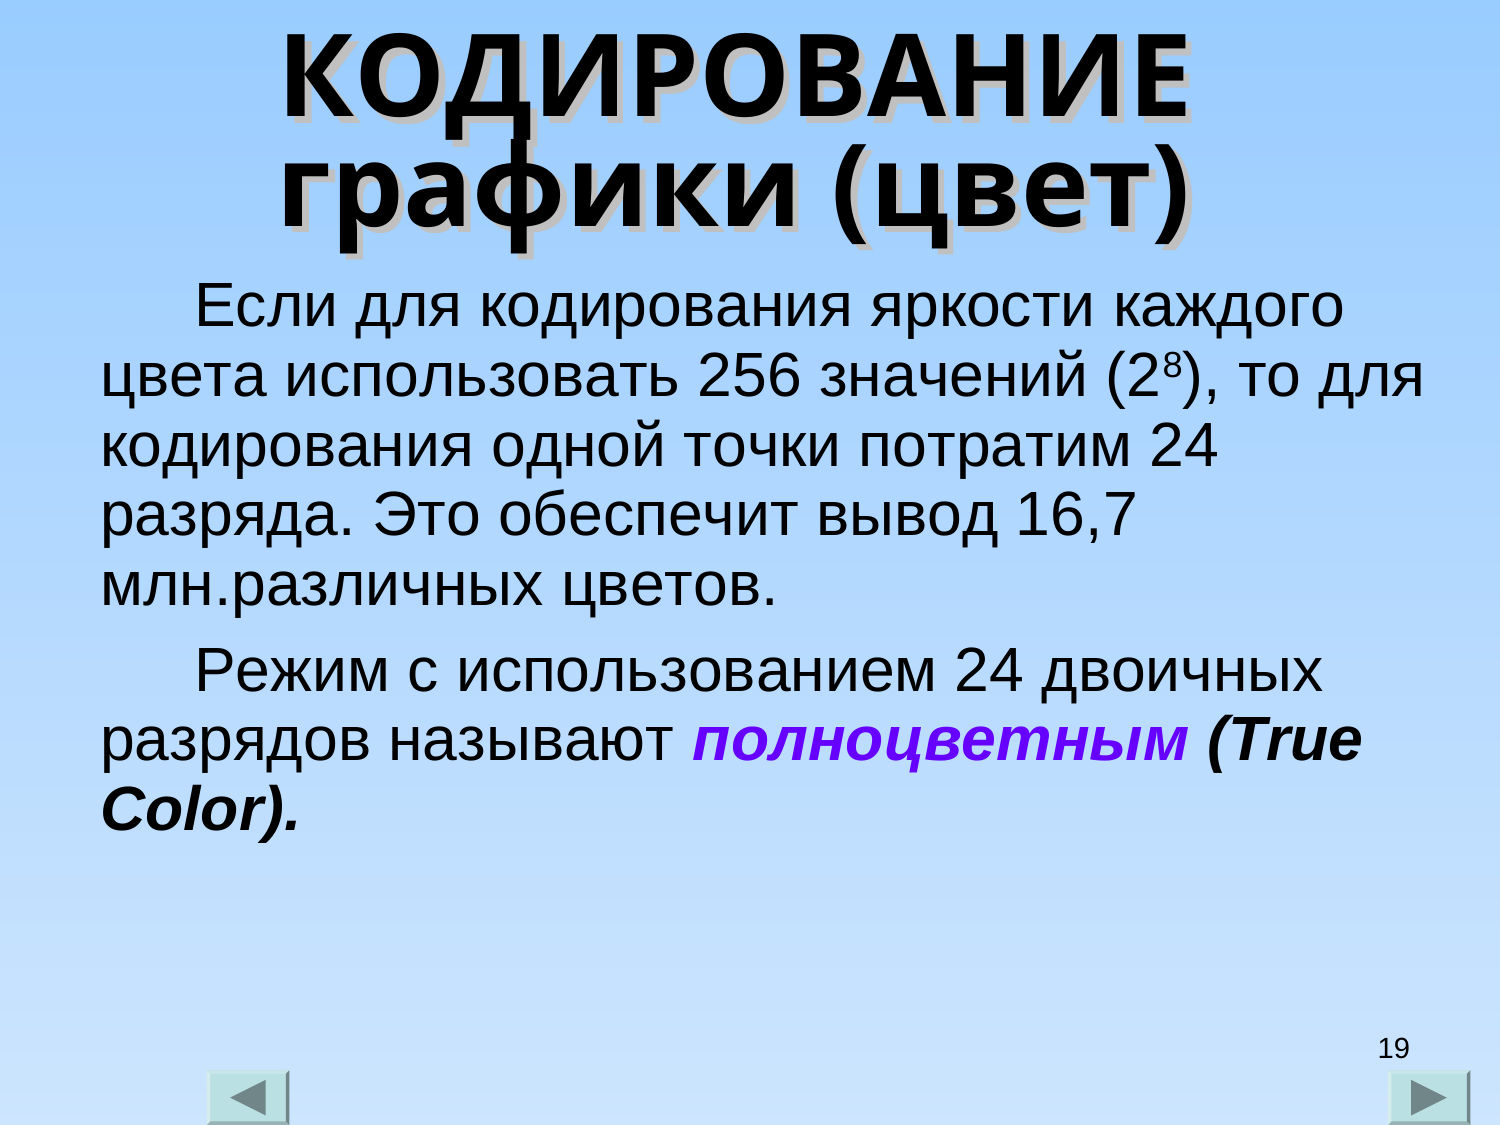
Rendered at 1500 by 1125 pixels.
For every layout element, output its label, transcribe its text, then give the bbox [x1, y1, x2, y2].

text_box [208, 1070, 290, 1125]
title КОДИРОВАНИЕ графики (цвет) [75, 16, 1426, 261]
text_box [1389, 1070, 1471, 1125]
list Если для кодирования яркости каждого цвета использовать 256 значений (28), то для кодирования одной точки потратим 24 разряда. Это обеспечит вывод 16,7 млн.различных цветов. Режим с использованием 24 двоичных разрядов называют полноцветным (True Color). [29, 262, 1500, 949]
